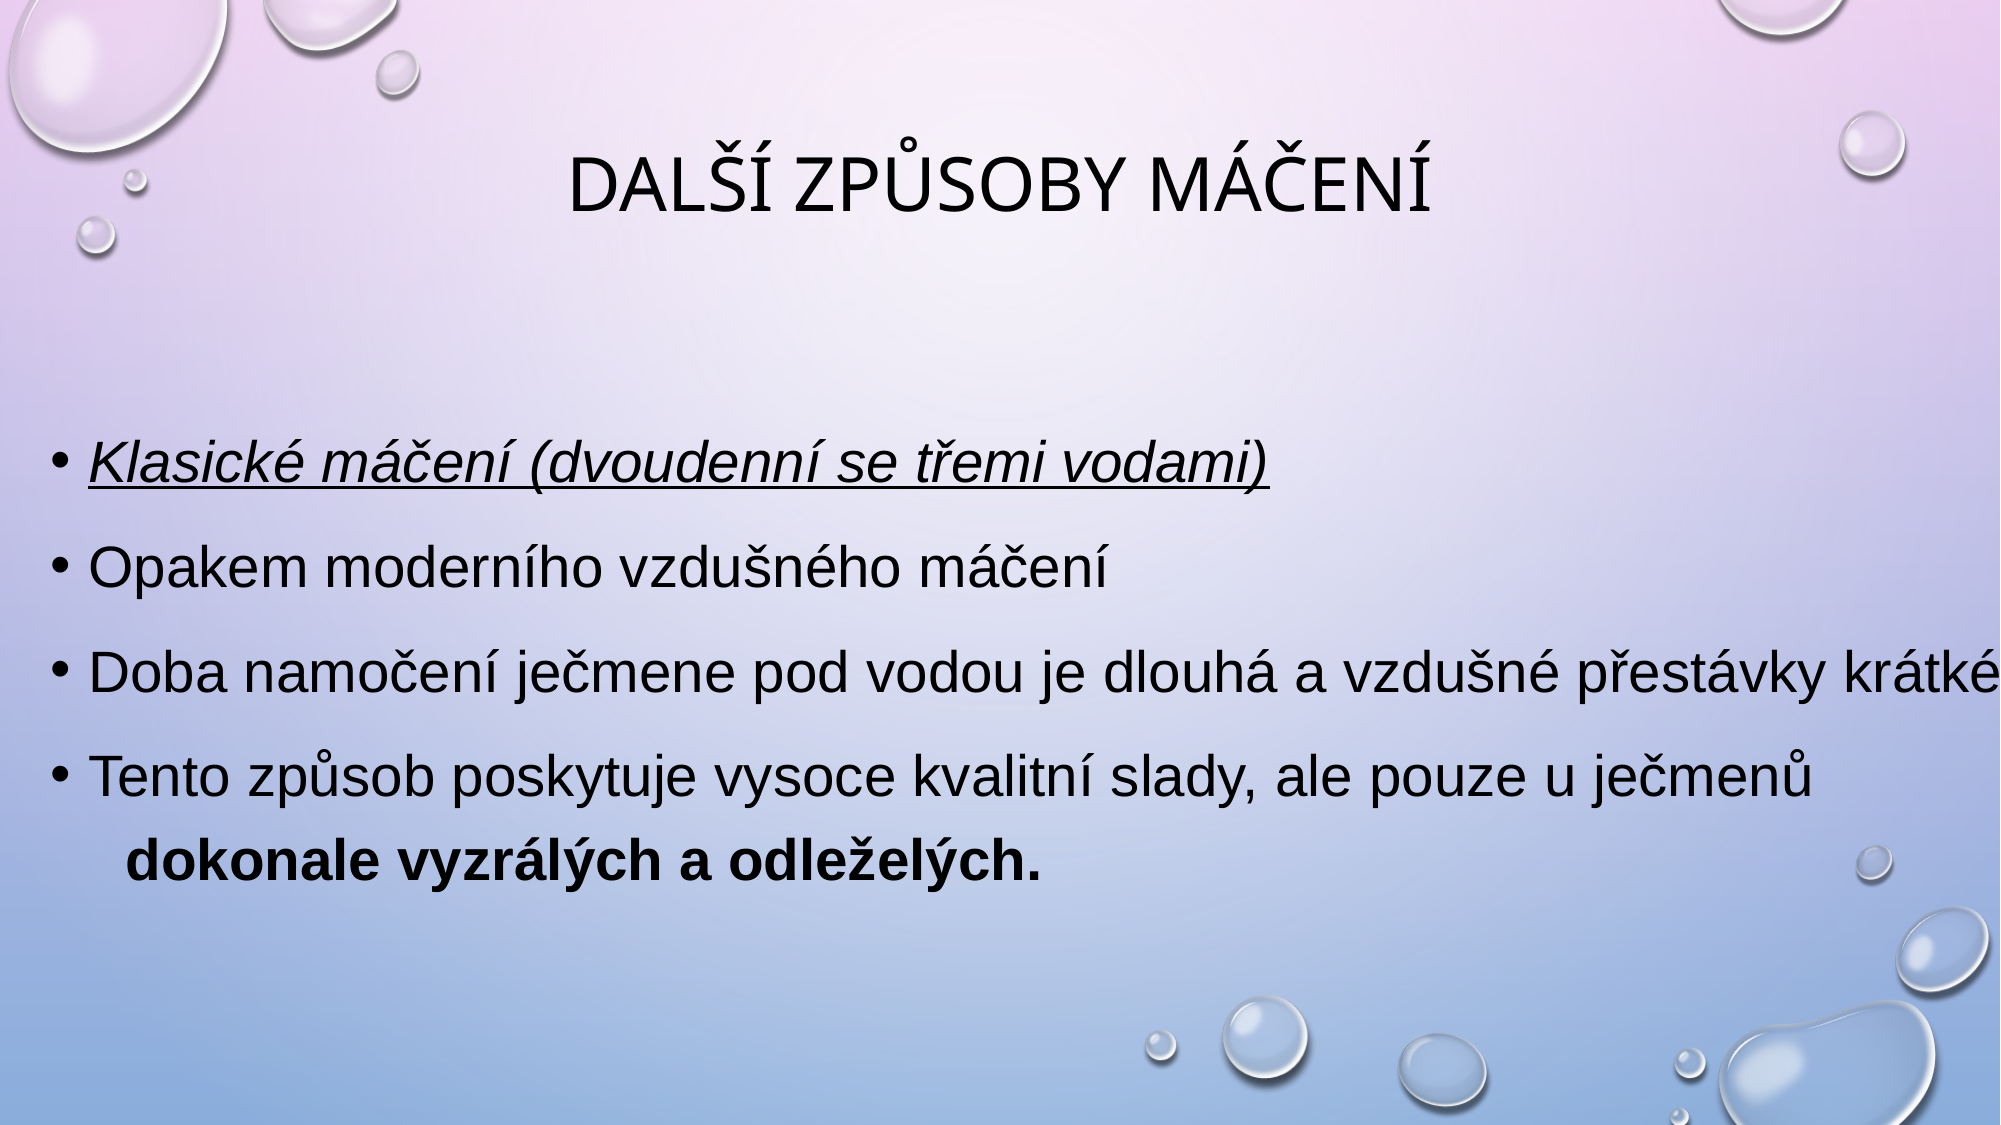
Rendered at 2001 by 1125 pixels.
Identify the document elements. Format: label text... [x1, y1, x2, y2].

title Další způsoby máčení [149, 101, 1851, 364]
list Klasické máčení (dvoudenní se třemi vodami) Opakem moderního vzdušného máčení Doba namočení ječmene pod vodou je dlouhá a vzdušné přestávky krátké Tento způsob poskytuje vysoce kvalitní slady, ale pouze u ječmenů dokonale vyzrálých a odleželých. [35, 403, 2000, 965]
